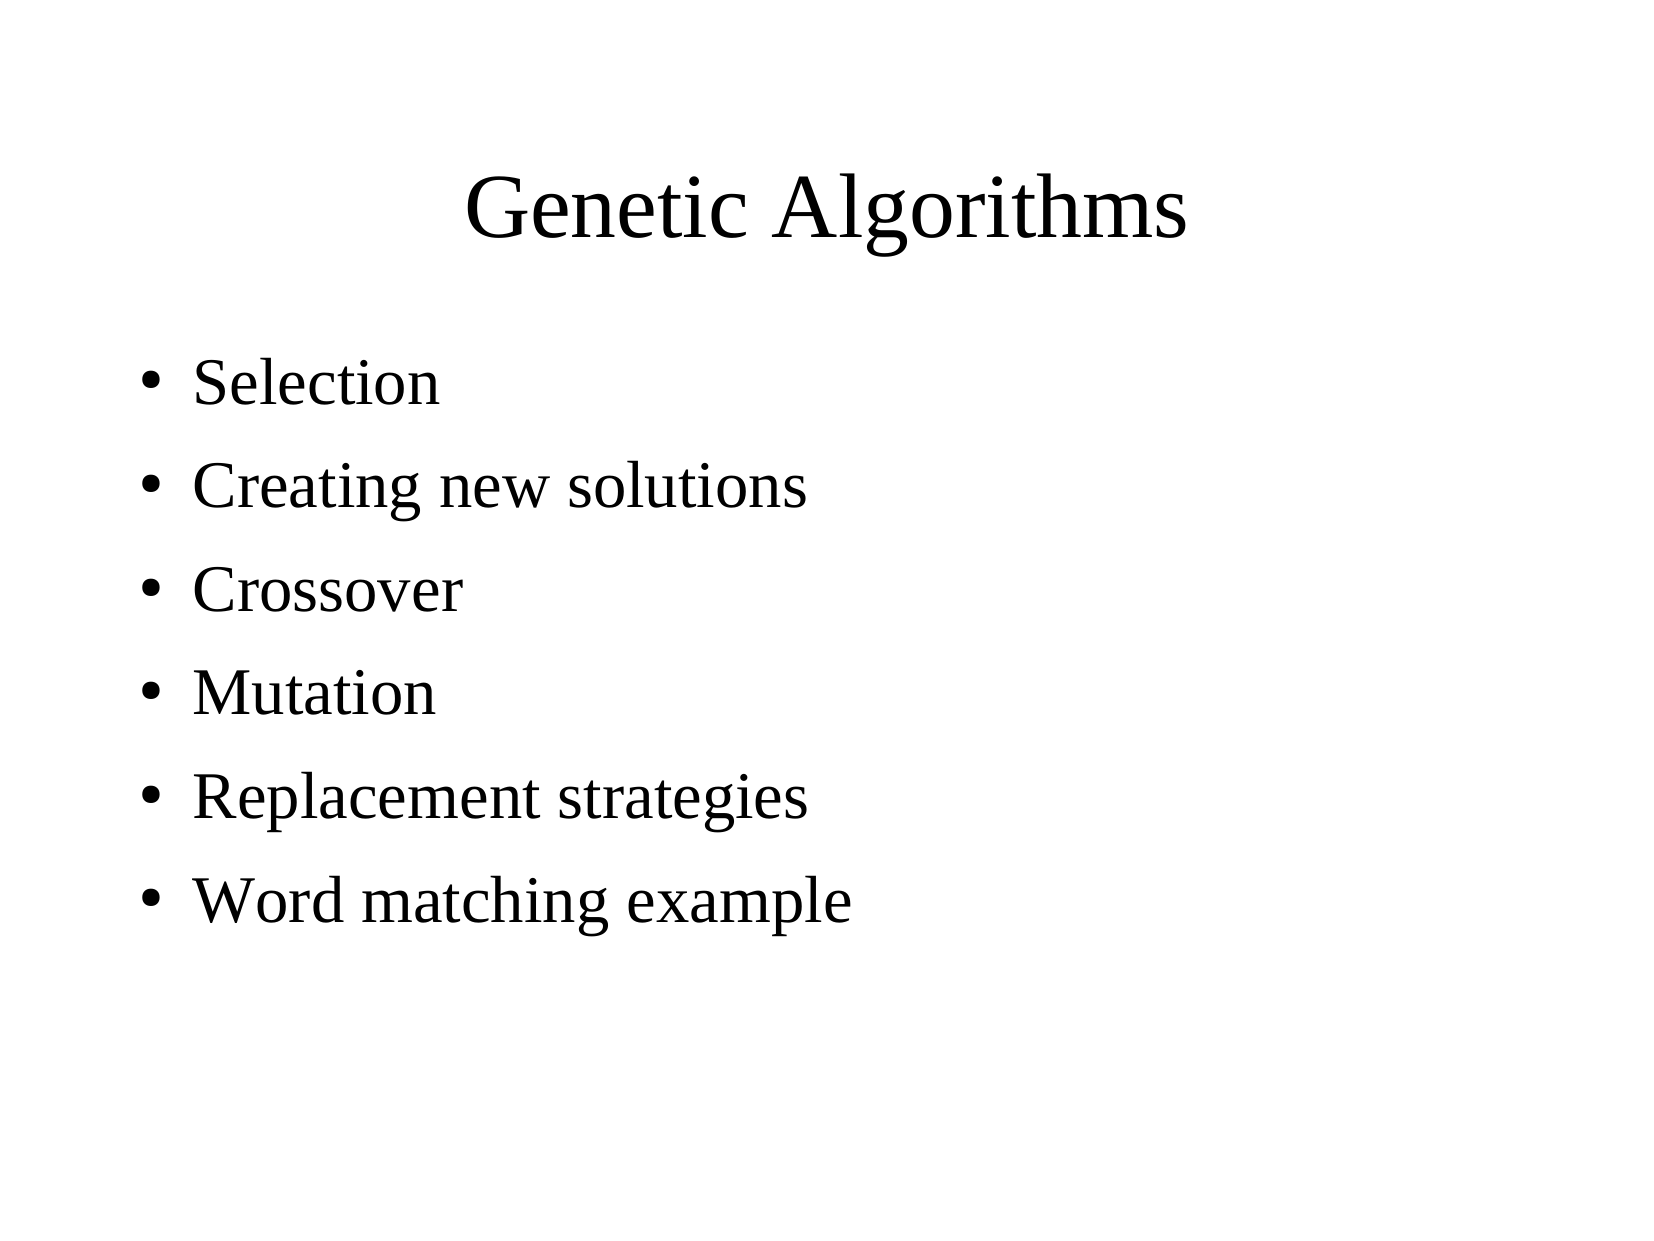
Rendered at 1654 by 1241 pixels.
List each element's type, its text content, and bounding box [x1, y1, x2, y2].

title Genetic Algorithms [121, 102, 1534, 311]
list Selection Creating new solutions Crossover Mutation Replacement strategies Word matching example [121, 344, 1534, 1127]
